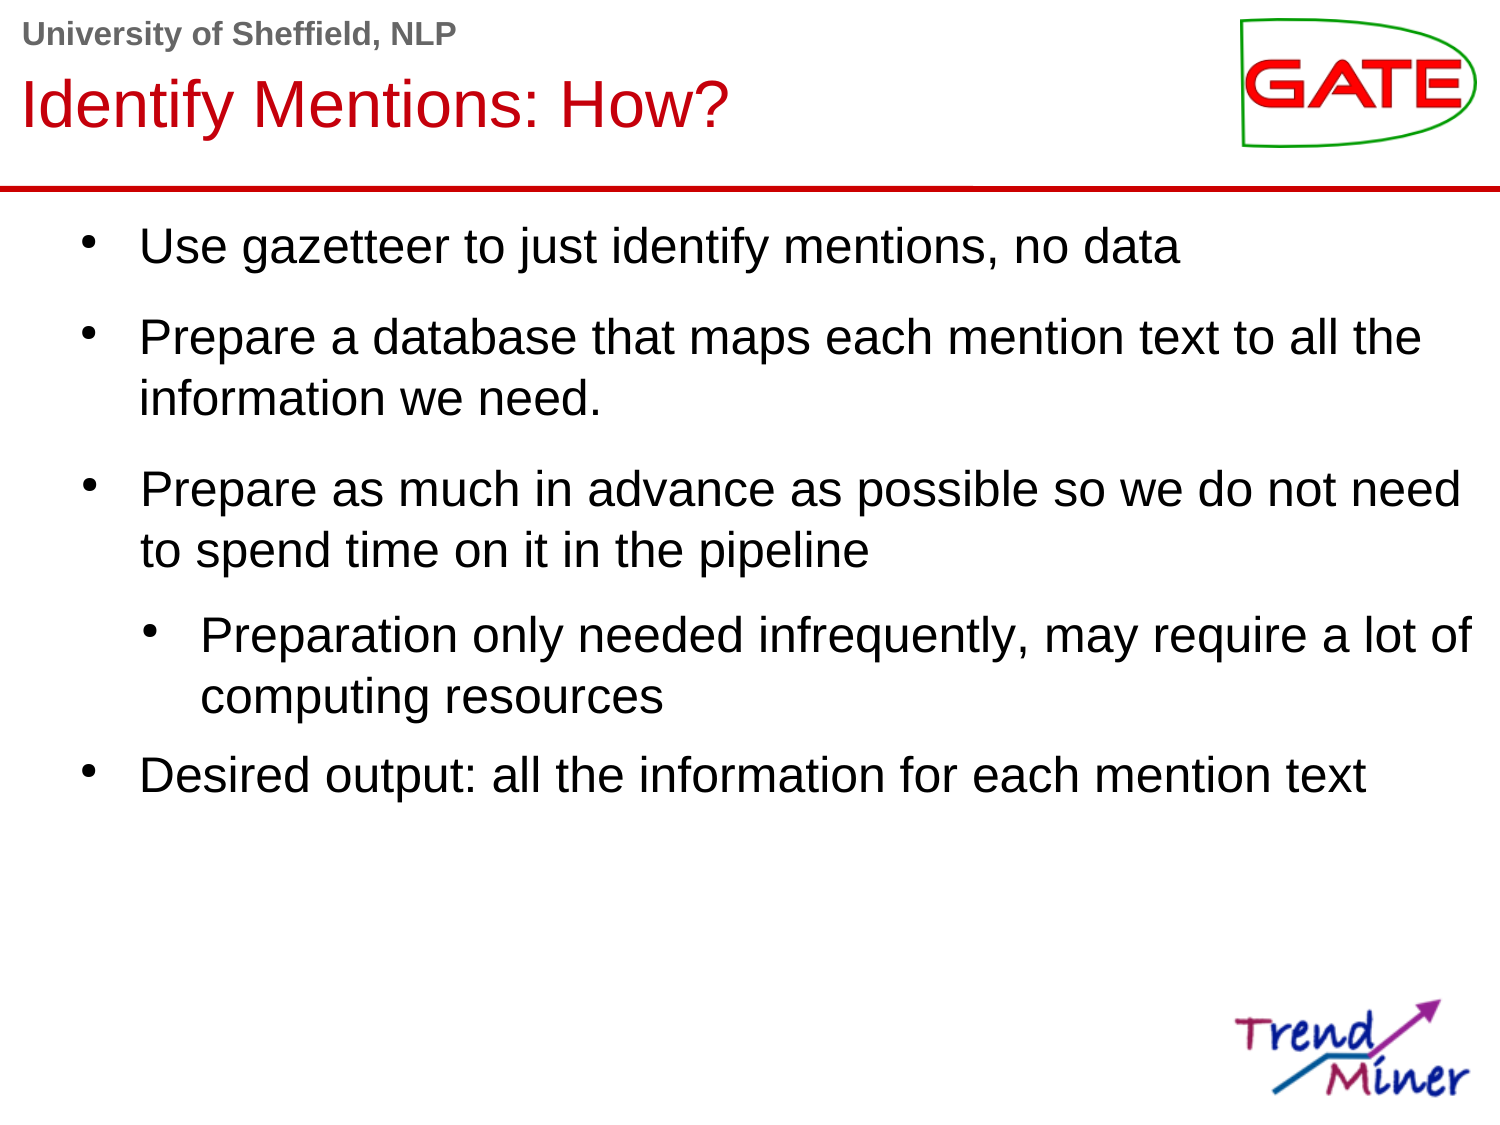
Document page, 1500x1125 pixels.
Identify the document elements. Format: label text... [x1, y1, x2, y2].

list Use gazetteer to just identify mentions, no data Prepare a database that maps each mention text to all the information we need. Prepare as much in advance as possible so we do not need to spend time on it in the pipeline Preparation only needed infrequently, may require a lot of computing resources Desired output: all the information for each mention text [23, 212, 1477, 1063]
picture [1204, 992, 1496, 1118]
title Identify Mentions: How? [20, 45, 1240, 166]
picture [1240, 18, 1477, 148]
